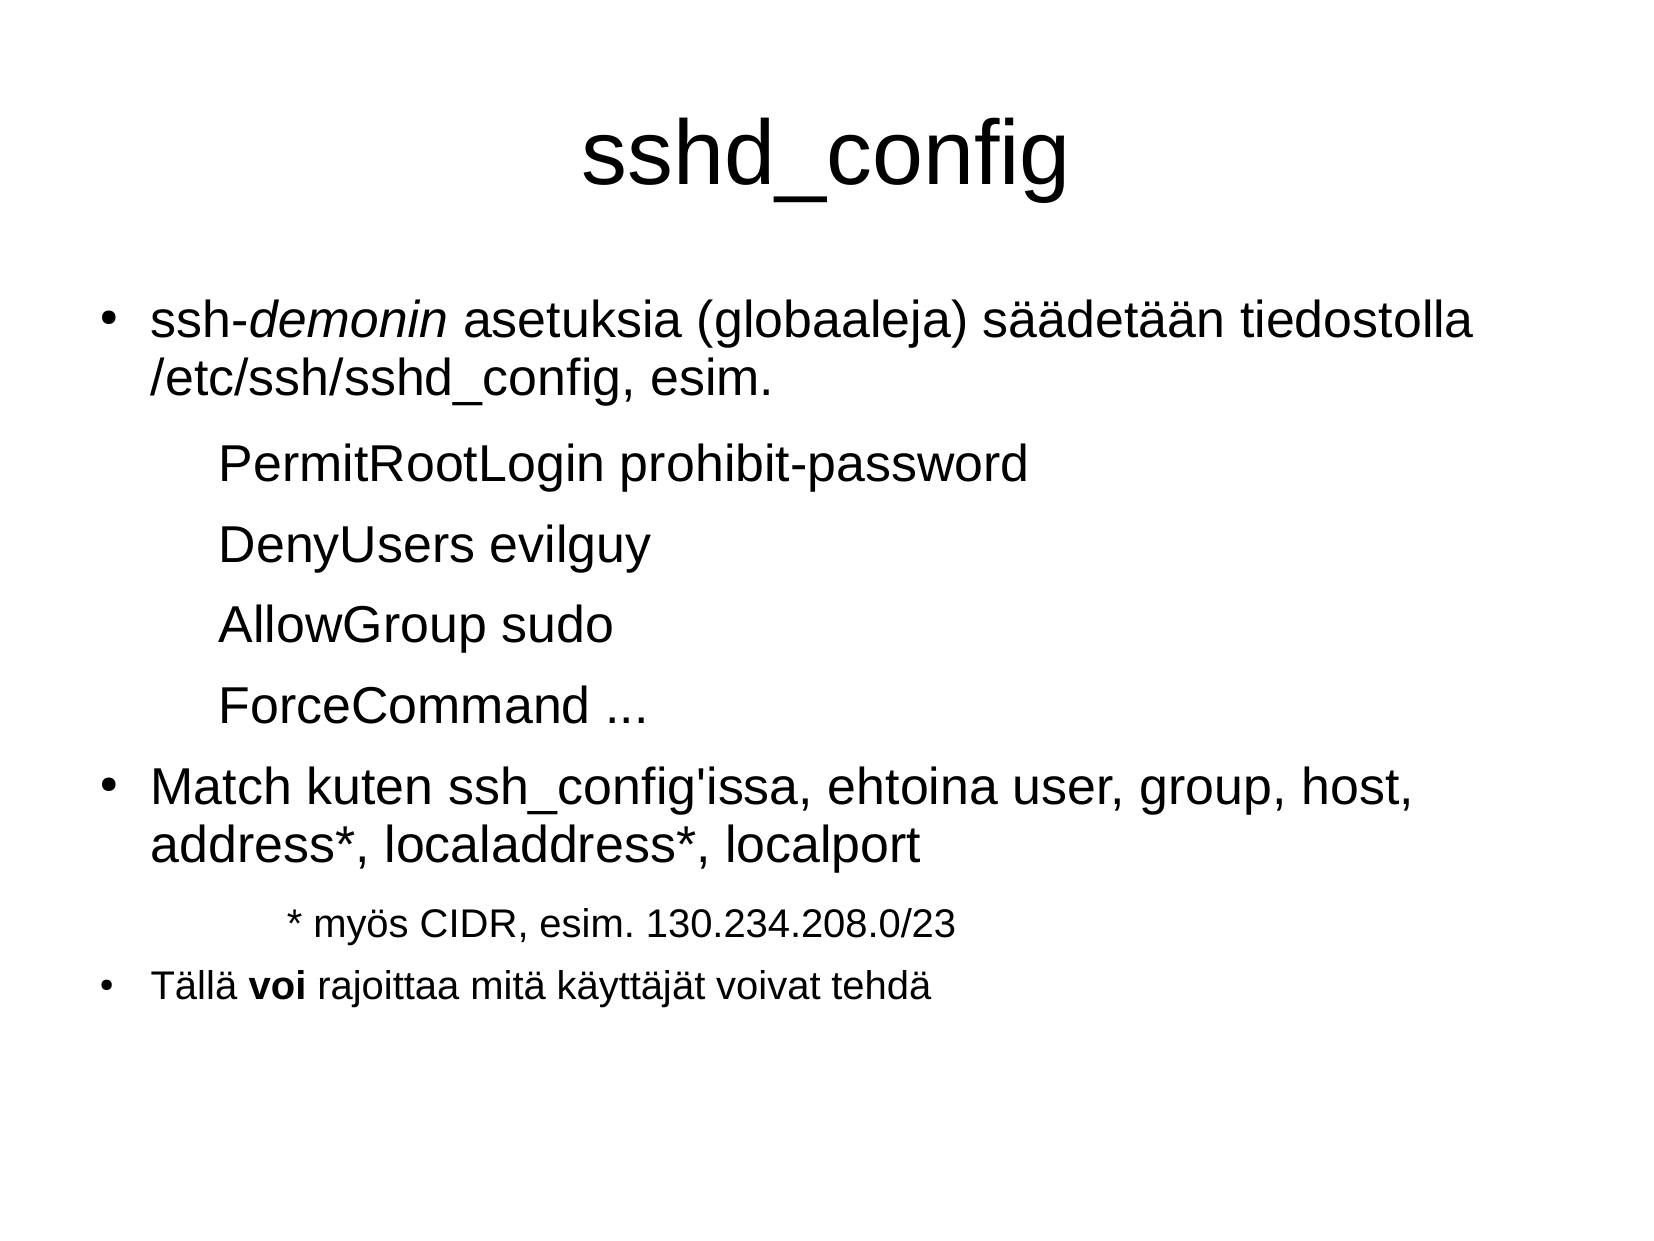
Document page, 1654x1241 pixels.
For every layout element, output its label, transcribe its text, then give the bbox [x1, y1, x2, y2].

list ssh-demonin asetuksia (globaaleja) säädetään tiedostolla /etc/ssh/sshd_config, esim. PermitRootLogin prohibit-password DenyUsers evilguy AllowGroup sudo ForceCommand ... Match kuten ssh_config'issa, ehtoina user, group, host, address*, localaddress*, localport * myös CIDR, esim. 130.234.208.0/23 Tällä voi rajoittaa mitä käyttäjät voivat tehdä [82, 290, 1571, 1010]
title sshd_config [82, 49, 1571, 257]
